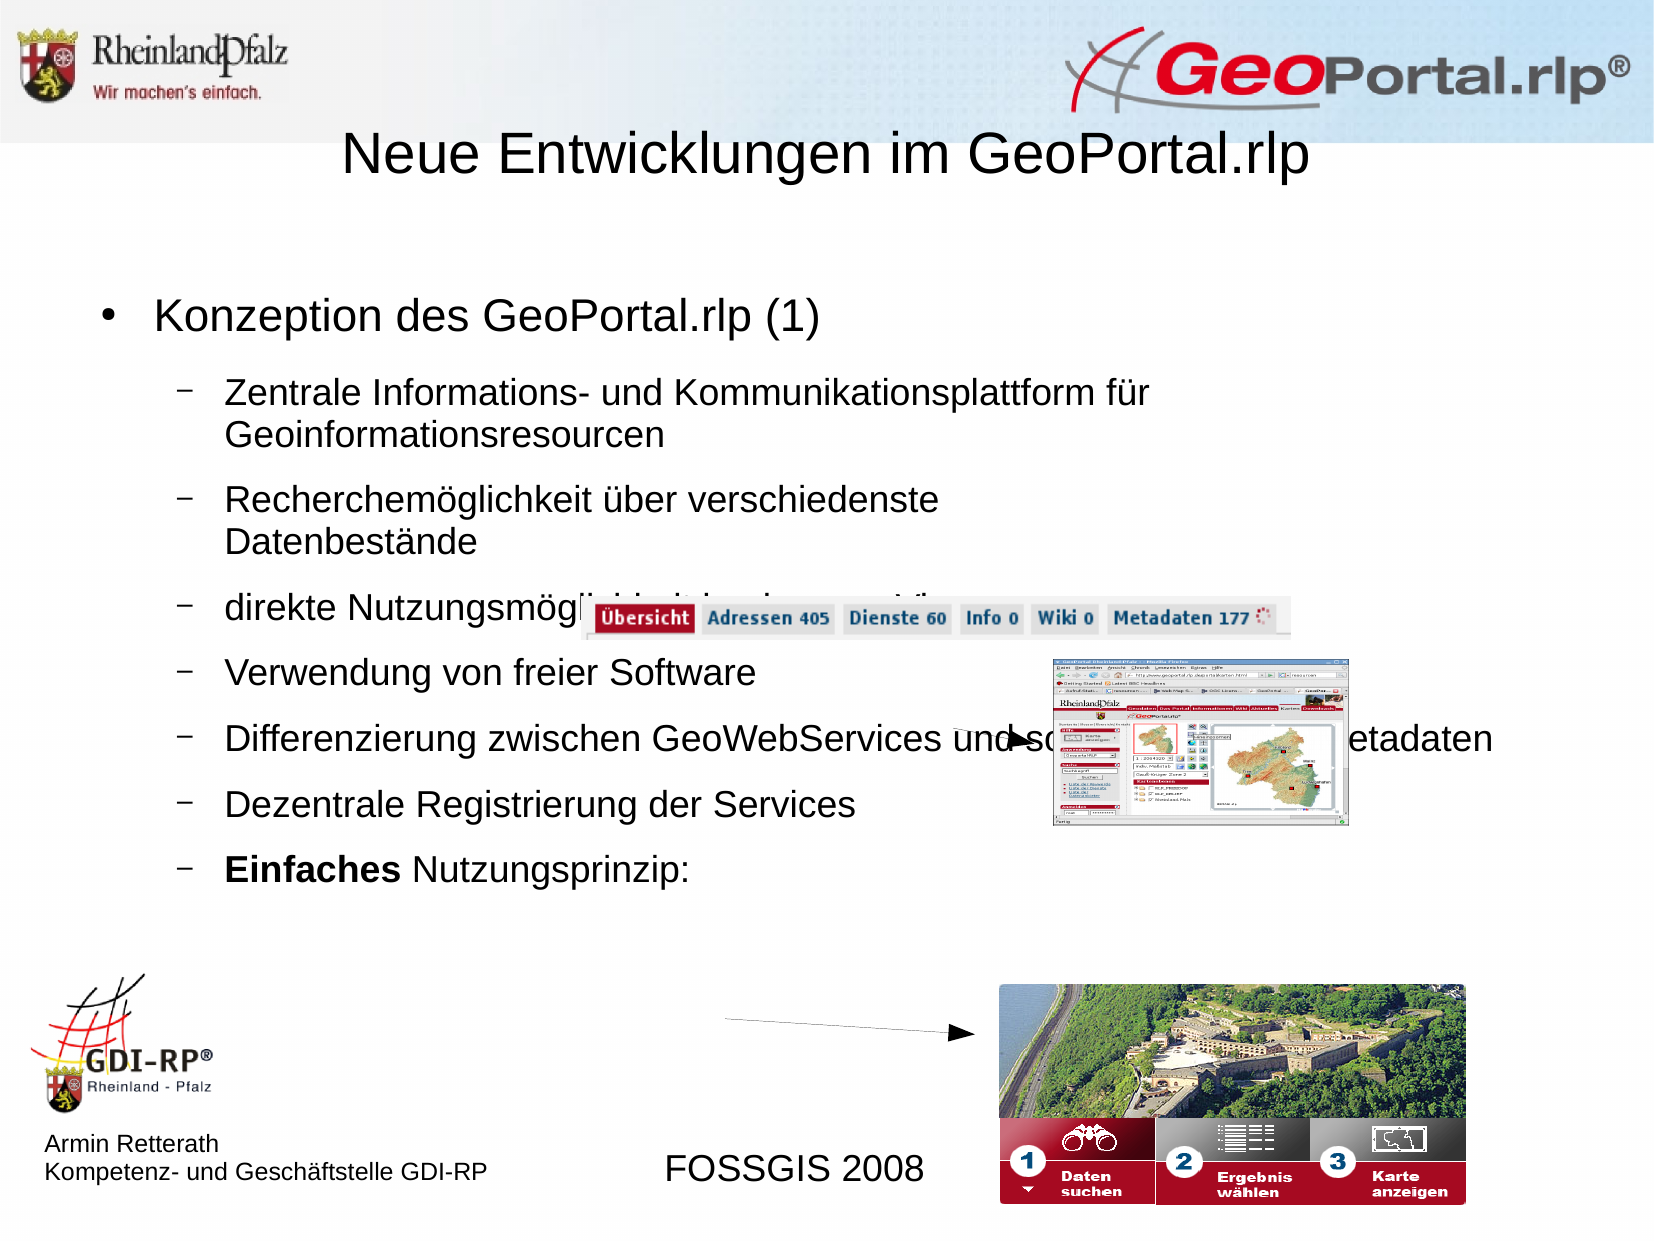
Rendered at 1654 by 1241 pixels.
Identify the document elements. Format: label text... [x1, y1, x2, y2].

list Konzeption des GeoPortal.rlp (1) Zentrale Informations- und Kommunikationsplattform für Geoinformationsresourcen Recherchemöglichkeit über verschiedenste Datenbestände direkte Nutzungsmöglichkeit in eigenem Viewer Verwendung von freier Software Differenzierung zwischen GeoWebServices und sonstigen („Geo“)Metadaten Dezentrale Registrierung der Services Einfaches Nutzungsprinzip: [82, 290, 1571, 1109]
picture [0, 0, 1654, 1241]
title Neue Entwicklungen im GeoPortal.rlp [82, 49, 1571, 257]
